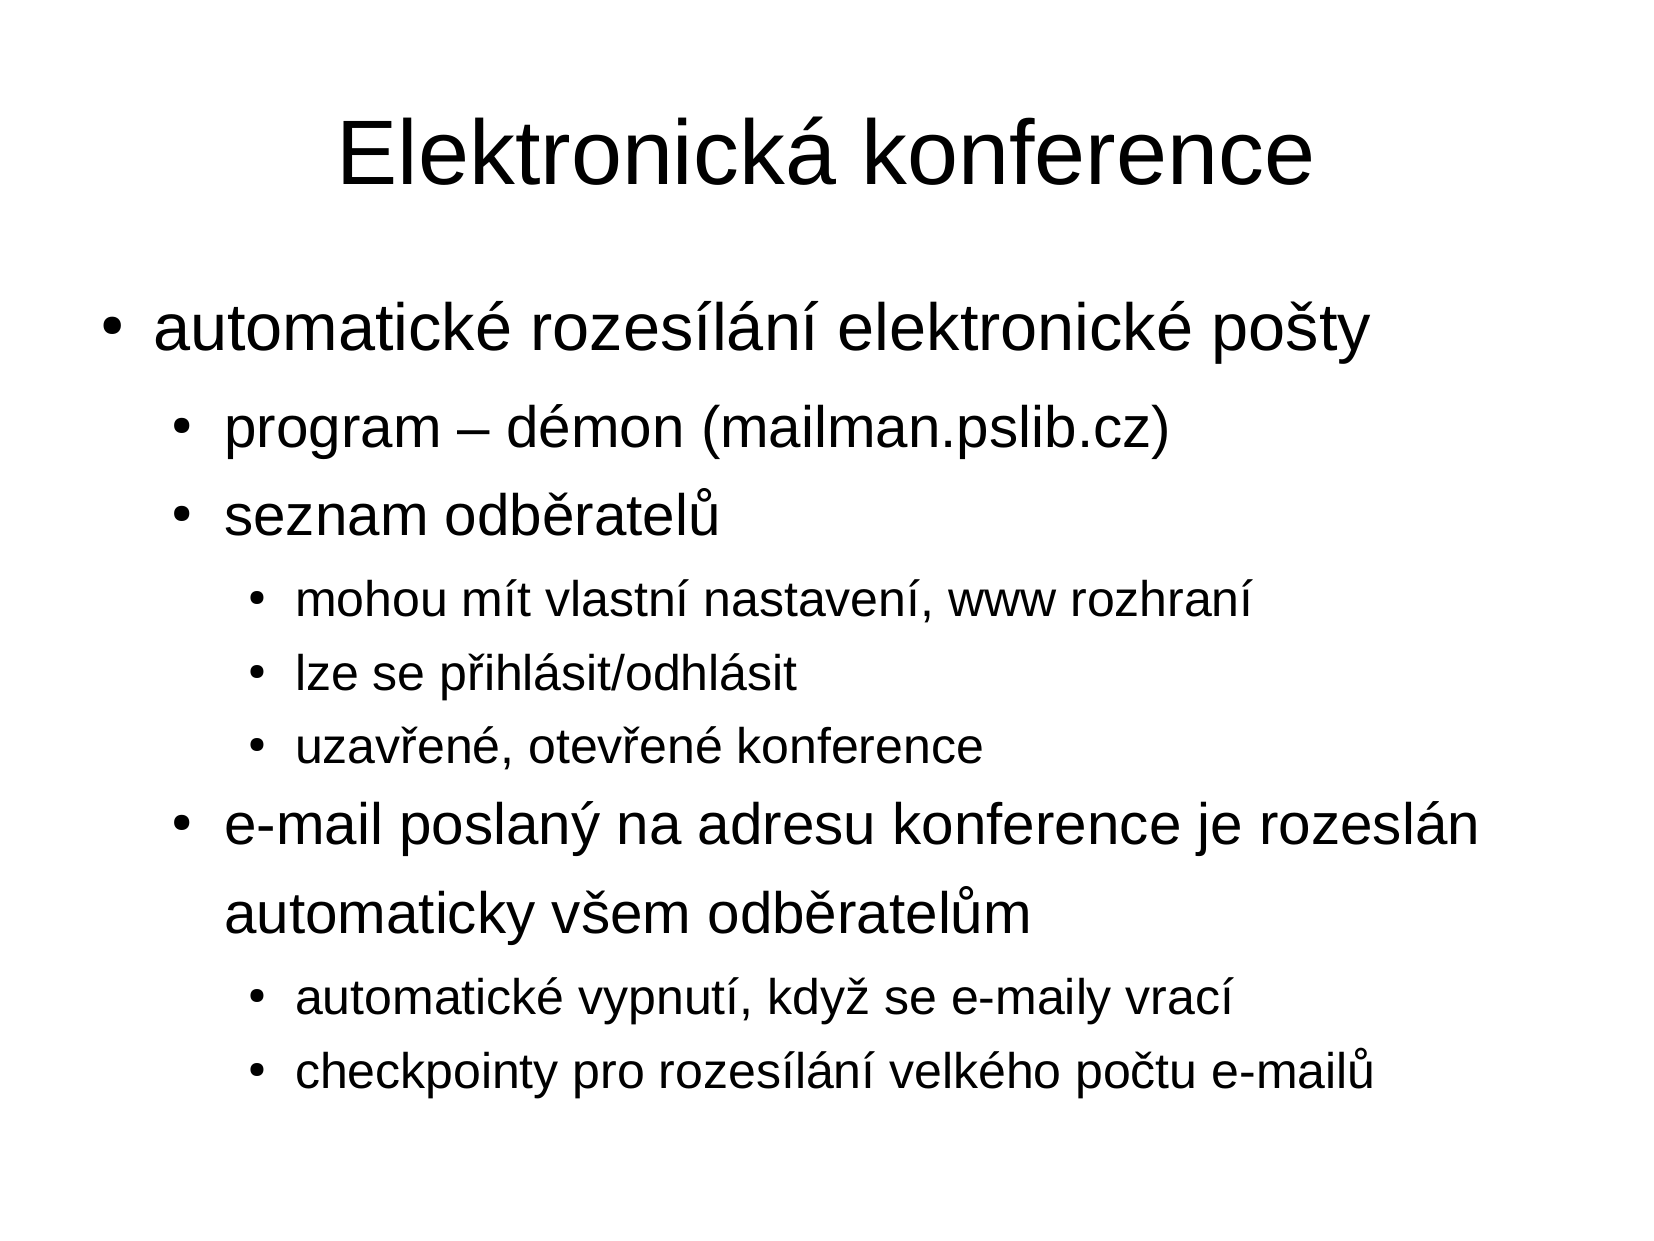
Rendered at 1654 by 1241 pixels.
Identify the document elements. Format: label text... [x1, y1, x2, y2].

title Elektronická konference [82, 49, 1571, 257]
list automatické rozesílání elektronické pošty program – démon (mailman.pslib.cz) seznam odběratelů mohou mít vlastní nastavení, www rozhraní lze se přihlásit/odhlásit uzavřené, otevřené konference e-mail poslaný na adresu konference je rozeslán automaticky všem odběratelům automatické vypnutí, když se e-maily vrací checkpointy pro rozesílání velkého počtu e-mailů [82, 290, 1571, 1211]
